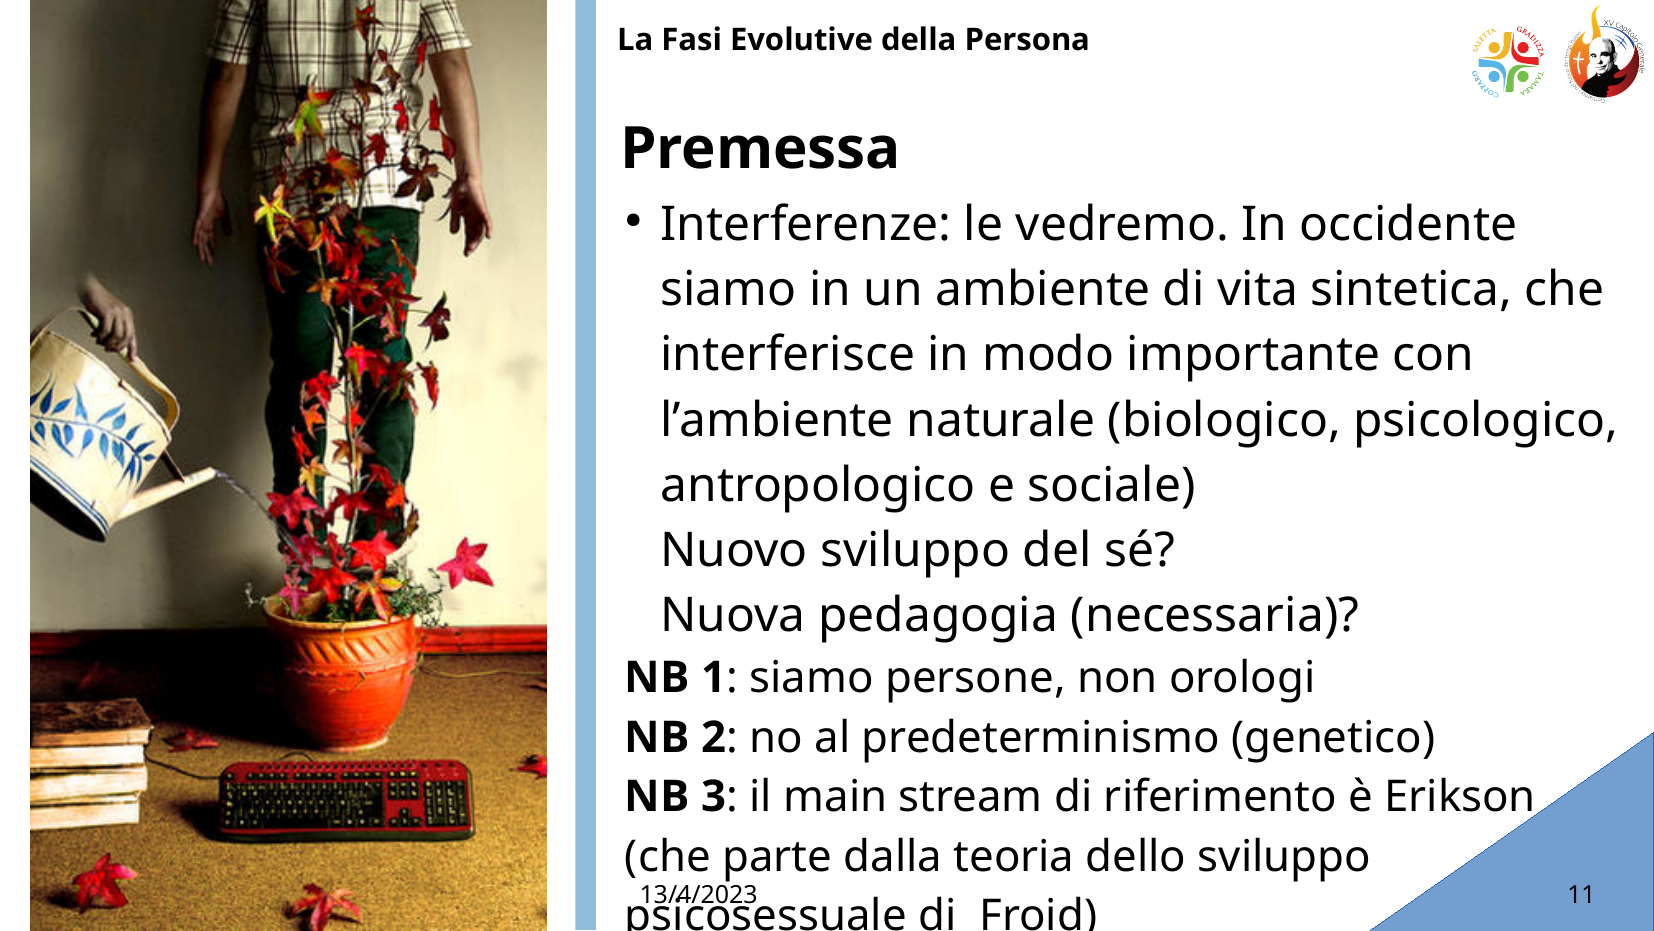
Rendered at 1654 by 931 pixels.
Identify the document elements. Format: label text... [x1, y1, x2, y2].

subtitle Interferenze: le vedremo. In occidente siamo in un ambiente di vita sintetica, che interferisce in modo importante con l’ambiente naturale (biologico, psicologico, antropologico e sociale) Nuovo sviluppo del sé? Nuova pedagogia (necessaria)? NB 1: siamo persone, non orologi NB 2: no al predeterminismo (genetico) NB 3: il main stream di riferimento è Erikson (che parte dalla teoria dello sviluppo psicosessuale di Froid) [624, 188, 1630, 894]
text_box La Fasi Evolutive della Persona [602, 9, 1335, 63]
title Premessa [620, 106, 1617, 178]
picture [30, 0, 547, 931]
picture [1563, 4, 1646, 103]
